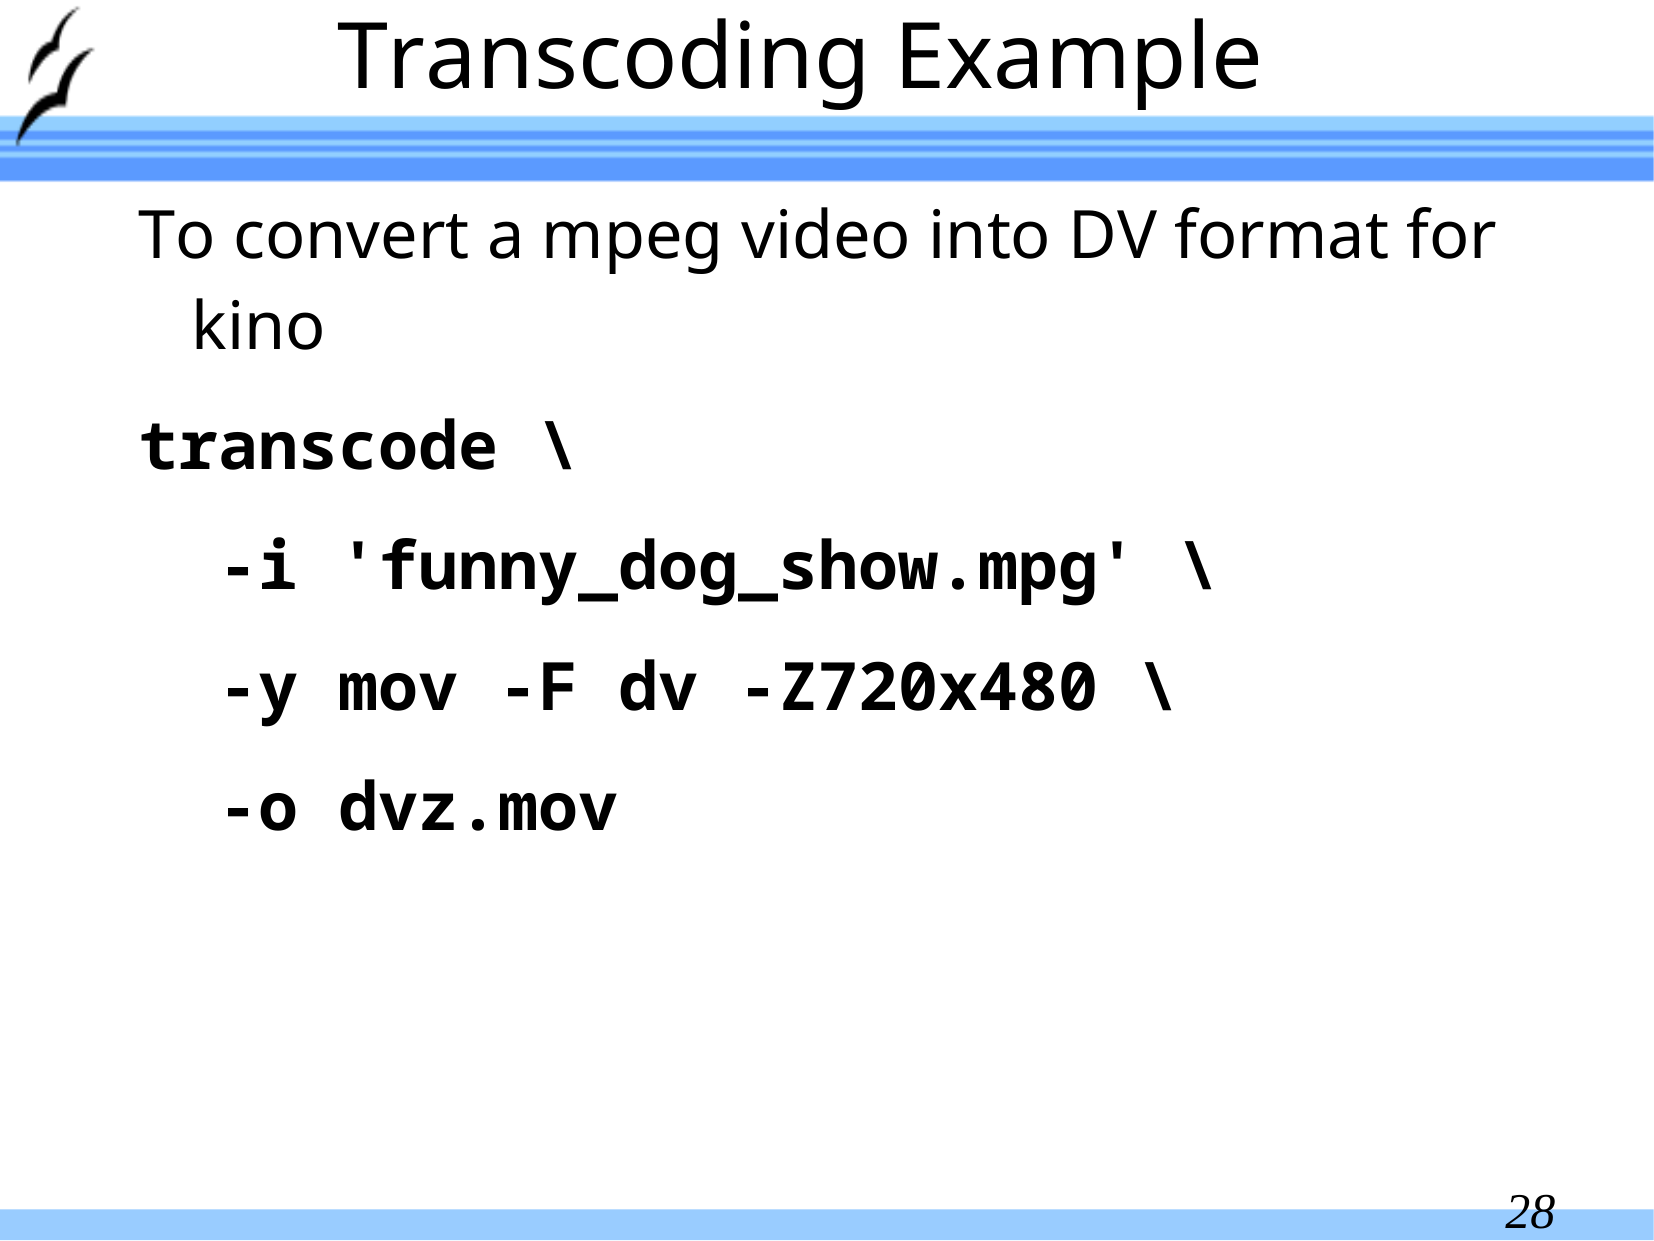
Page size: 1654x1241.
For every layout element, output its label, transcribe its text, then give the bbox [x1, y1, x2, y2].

list To convert a mpeg video into DV format for kino transcode \ -i 'funny_dog_show.mpg' \ -y mov -F dv -Z720x480 \ -o dvz.mov [120, 187, 1533, 1195]
title Transcoding Example [94, 0, 1507, 121]
picture [0, 0, 1654, 188]
